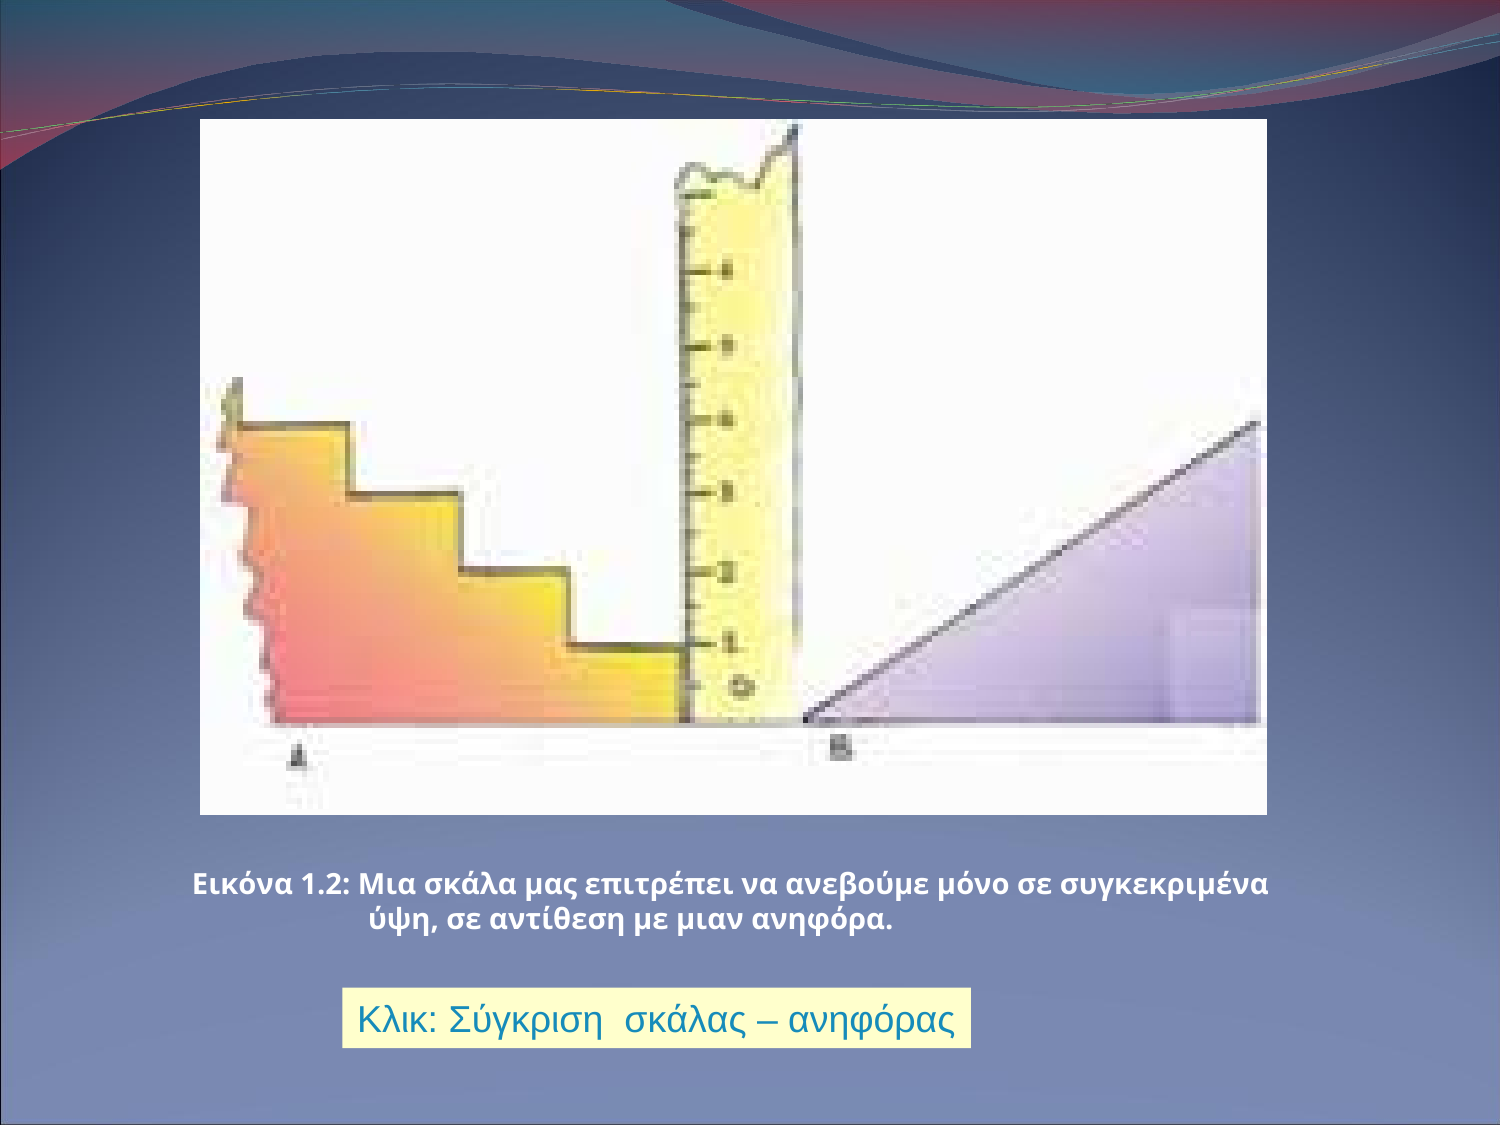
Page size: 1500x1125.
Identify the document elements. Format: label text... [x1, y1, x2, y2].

text_box Εικόνα 1.2: Μια σκάλα μας επιτρέπει να ανεβούμε μόνο σε συγκεκριμένα ύψη, σε αντίθεση με μιαν ανηφόρα. [177, 857, 1359, 944]
text_box Κλικ: Σύγκριση σκάλας – ανηφόρας [342, 987, 971, 1049]
picture [0, 0, 1500, 1125]
